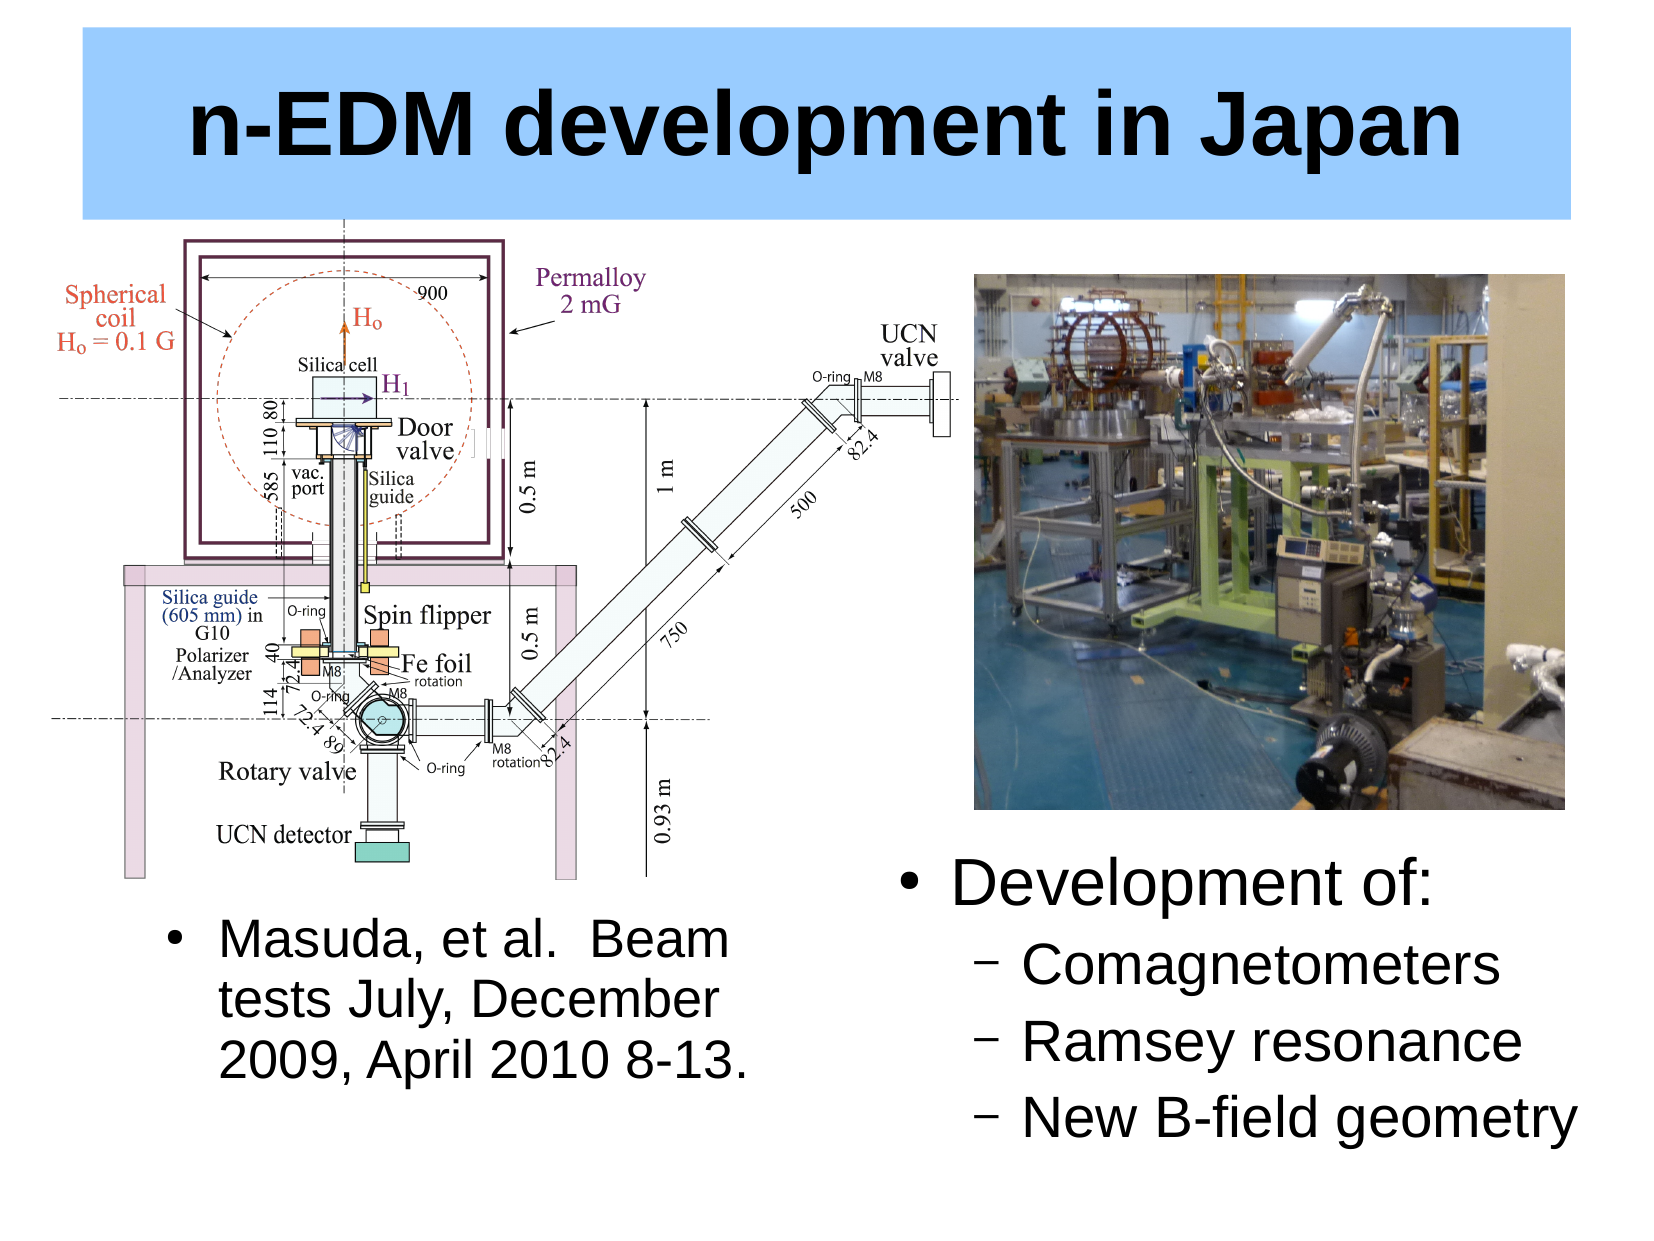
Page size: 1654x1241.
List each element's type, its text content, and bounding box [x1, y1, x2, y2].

list Masuda, et al. Beam tests July, December 2009, April 2010 8-13. [147, 908, 798, 1111]
list Development of: Comagnetometers Ramsey resonance New B-field geometry [879, 845, 1595, 1182]
title n-EDM development in Japan [82, 27, 1571, 220]
picture [35, 211, 1565, 880]
